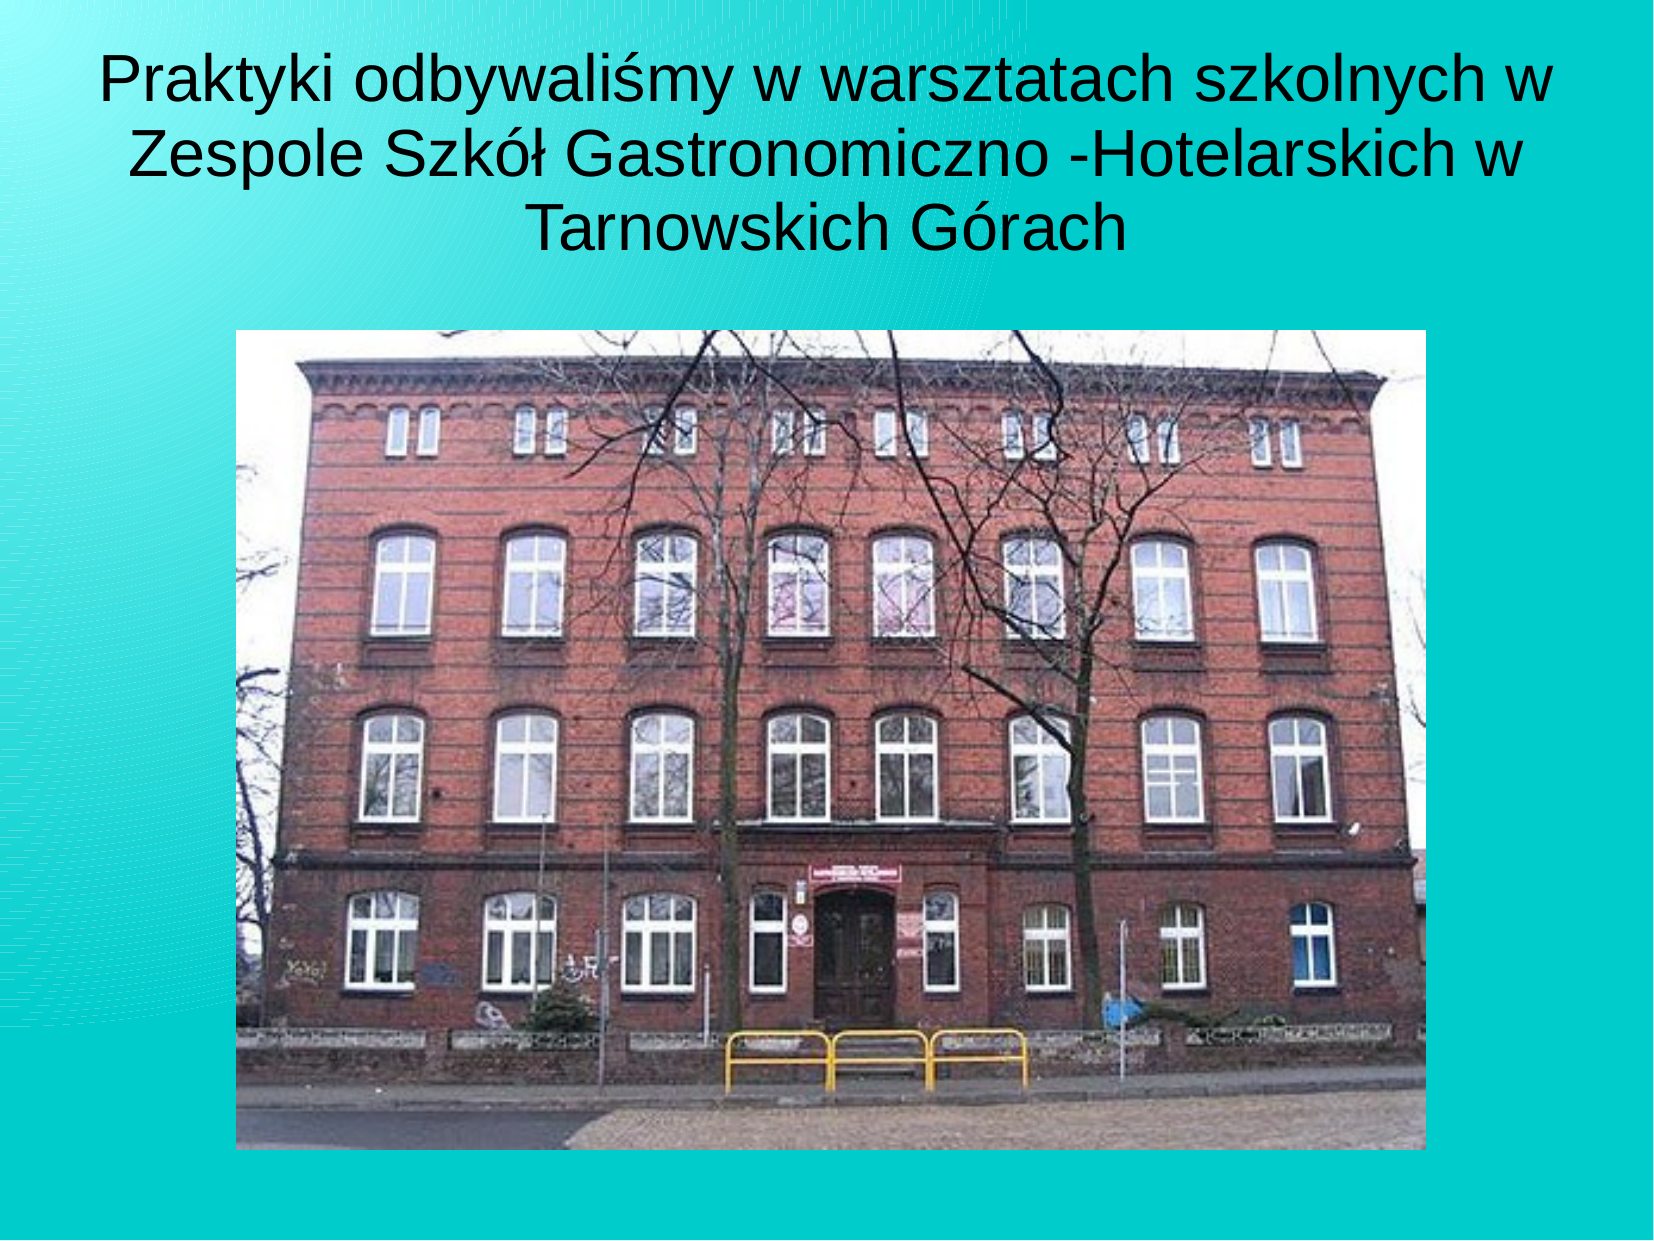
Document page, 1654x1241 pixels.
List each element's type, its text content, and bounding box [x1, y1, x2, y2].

title Praktyki odbywaliśmy w warsztatach szkolnych w Zespole Szkół Gastronomiczno -Hotelarskich w Tarnowskich Górach [82, 40, 1571, 266]
picture [236, 330, 1426, 1150]
